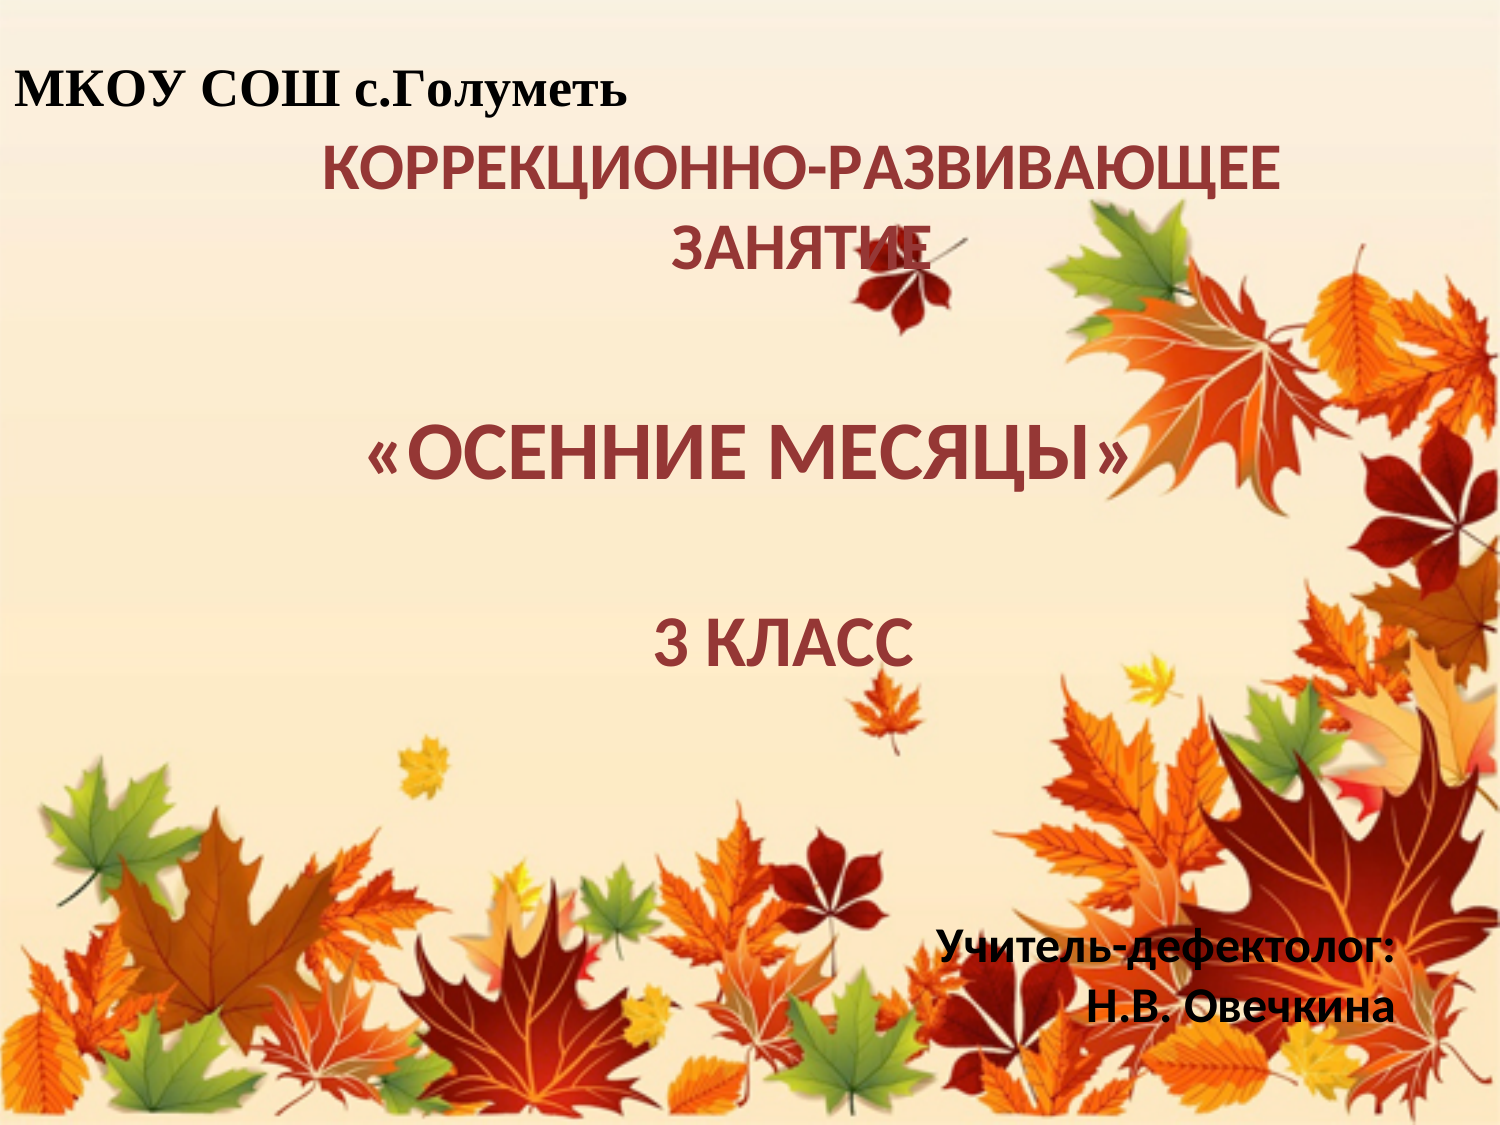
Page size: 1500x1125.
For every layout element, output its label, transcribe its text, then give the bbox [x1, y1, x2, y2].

text_box 3 КЛАСС [195, 586, 1389, 690]
text_box КОРРЕКЦИОННО-РАЗВИВАЮЩЕЕ ЗАНЯТИЕ [206, 115, 1400, 291]
text_box «ОСЕННИЕ МЕСЯЦЫ» [153, 388, 1347, 504]
text_box Учитель-дефектолог: Н.В. Овечкина [832, 904, 1412, 1101]
picture [0, 0, 1500, 1125]
